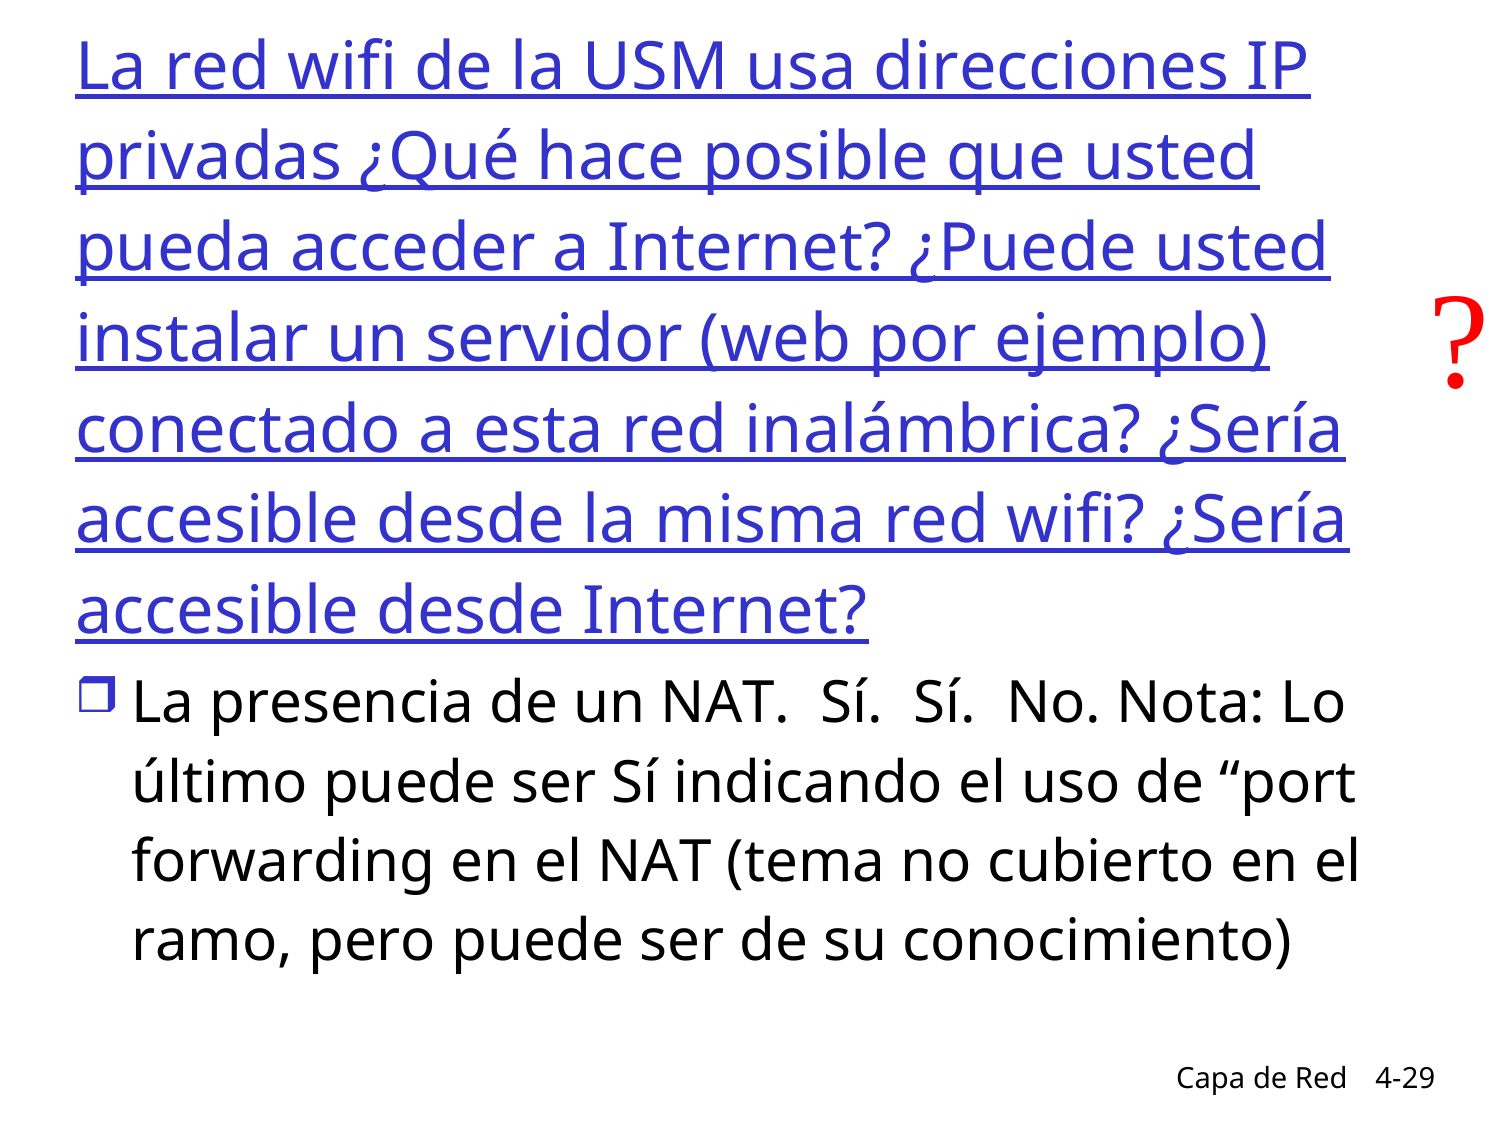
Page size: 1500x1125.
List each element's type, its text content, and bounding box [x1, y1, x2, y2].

list La presencia de un NAT. Sí. Sí. No. Nota: Lo último puede ser Sí indicando el uso de “port forwarding en el NAT (tema no cubierto en el ramo, pero puede ser de su conocimiento) [75, 660, 1463, 1073]
text_box ? [1413, 242, 1500, 423]
title La red wifi de la USM usa direcciones IP privadas ¿Qué hace posible que usted pueda acceder a Internet? ¿Puede usted instalar un servidor (web por ejemplo) conectado a esta red inalámbrica? ¿Sería accesible desde la misma red wifi? ¿Sería accesible desde Internet? [75, 77, 1463, 594]
